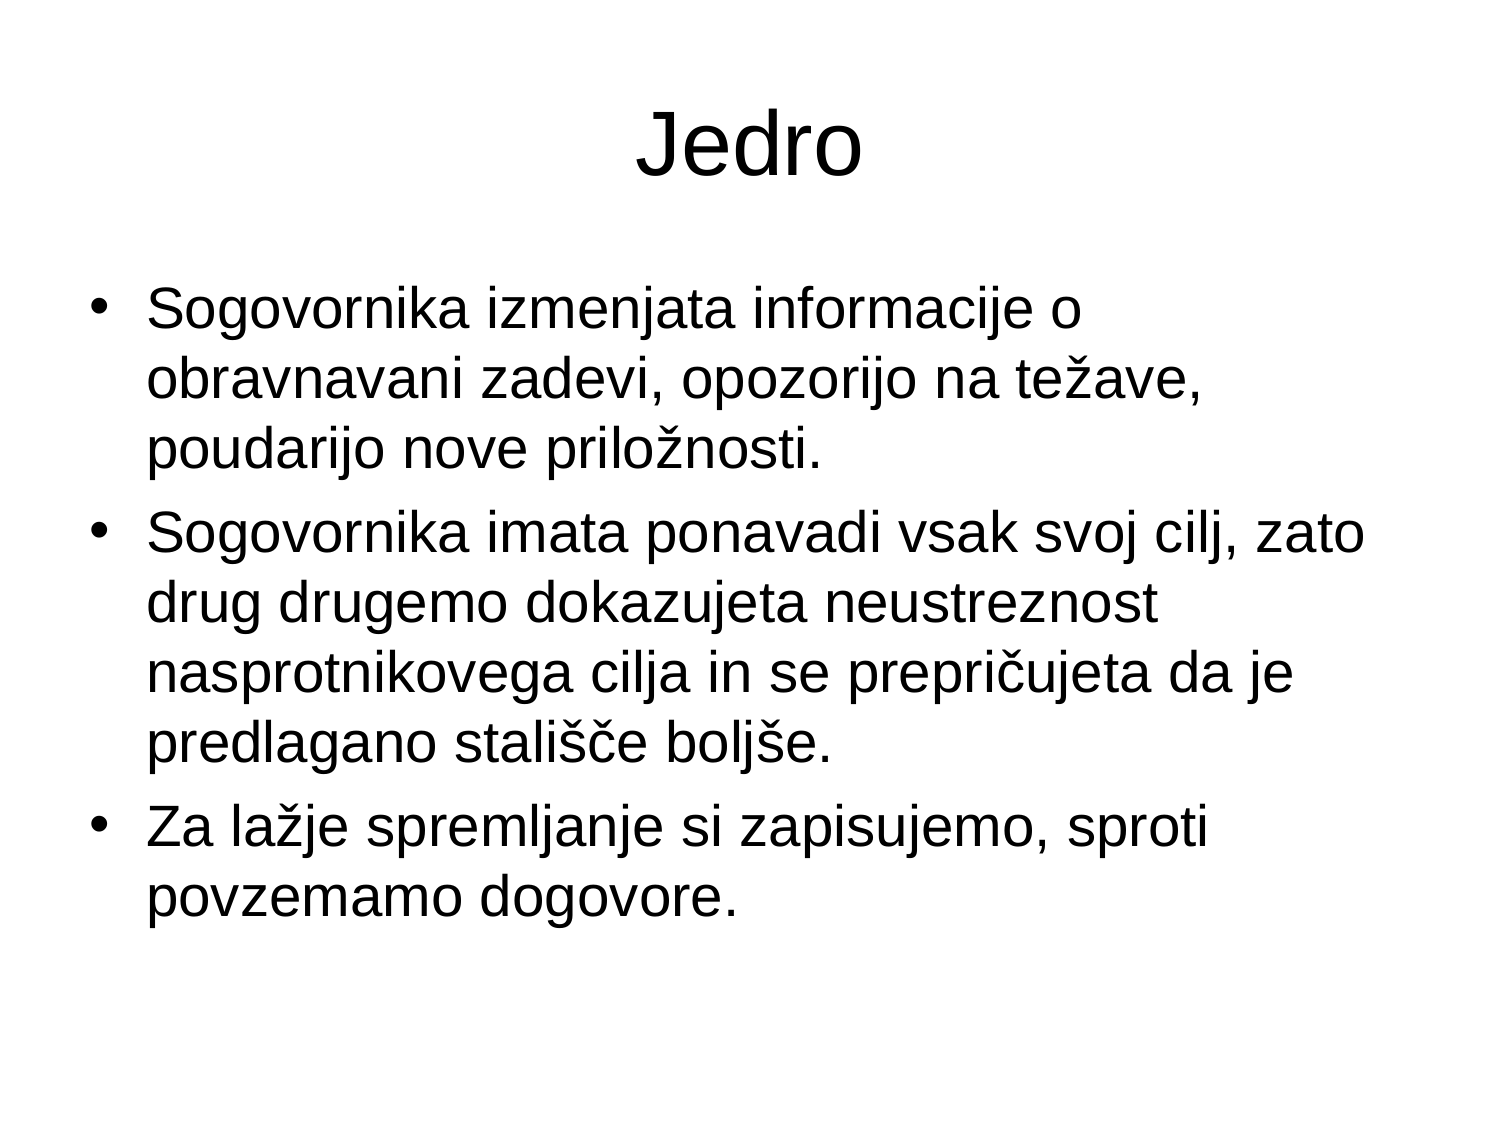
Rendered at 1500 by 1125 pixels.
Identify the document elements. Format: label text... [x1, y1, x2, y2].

title Jedro [75, 45, 1426, 233]
list Sogovornika izmenjata informacije o obravnavani zadevi, opozorijo na težave, poudarijo nove priložnosti. Sogovornika imata ponavadi vsak svoj cilj, zato drug drugemo dokazujeta neustreznost nasprotnikovega cilja in se prepričujeta da je predlagano stališče boljše. Za lažje spremljanje si zapisujemo, sproti povzemamo dogovore. [75, 262, 1426, 1006]
